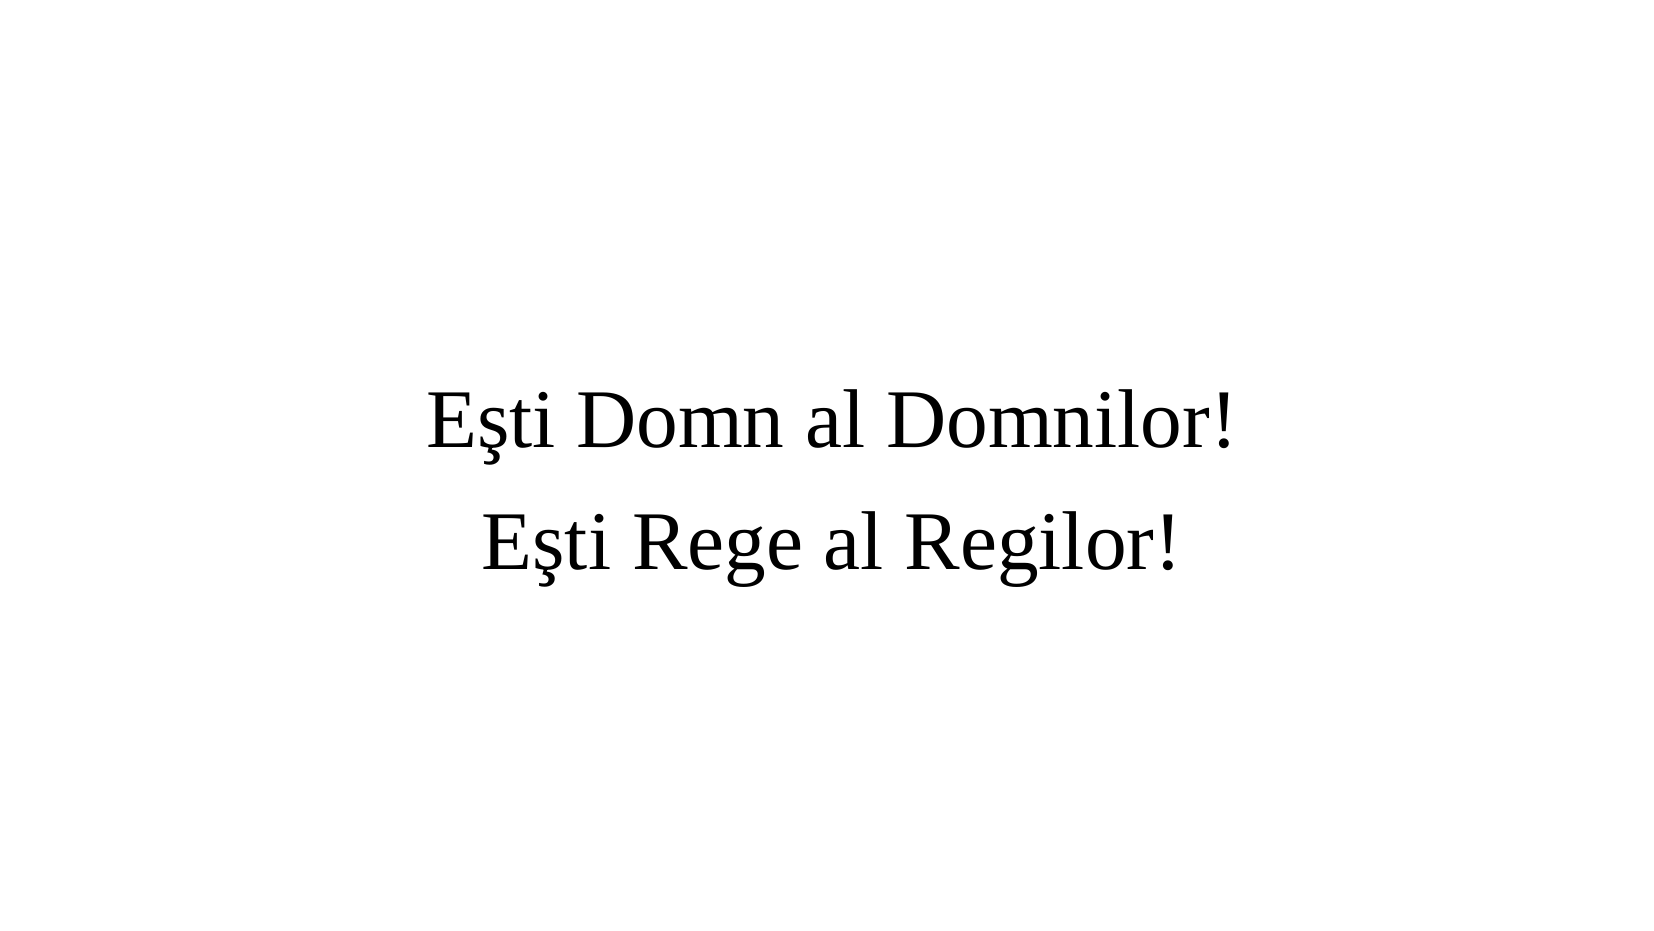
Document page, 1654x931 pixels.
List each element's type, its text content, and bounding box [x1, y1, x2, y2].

subtitle Eşti Domn al Domnilor! Eşti Rege al Regilor! [94, 362, 1571, 588]
